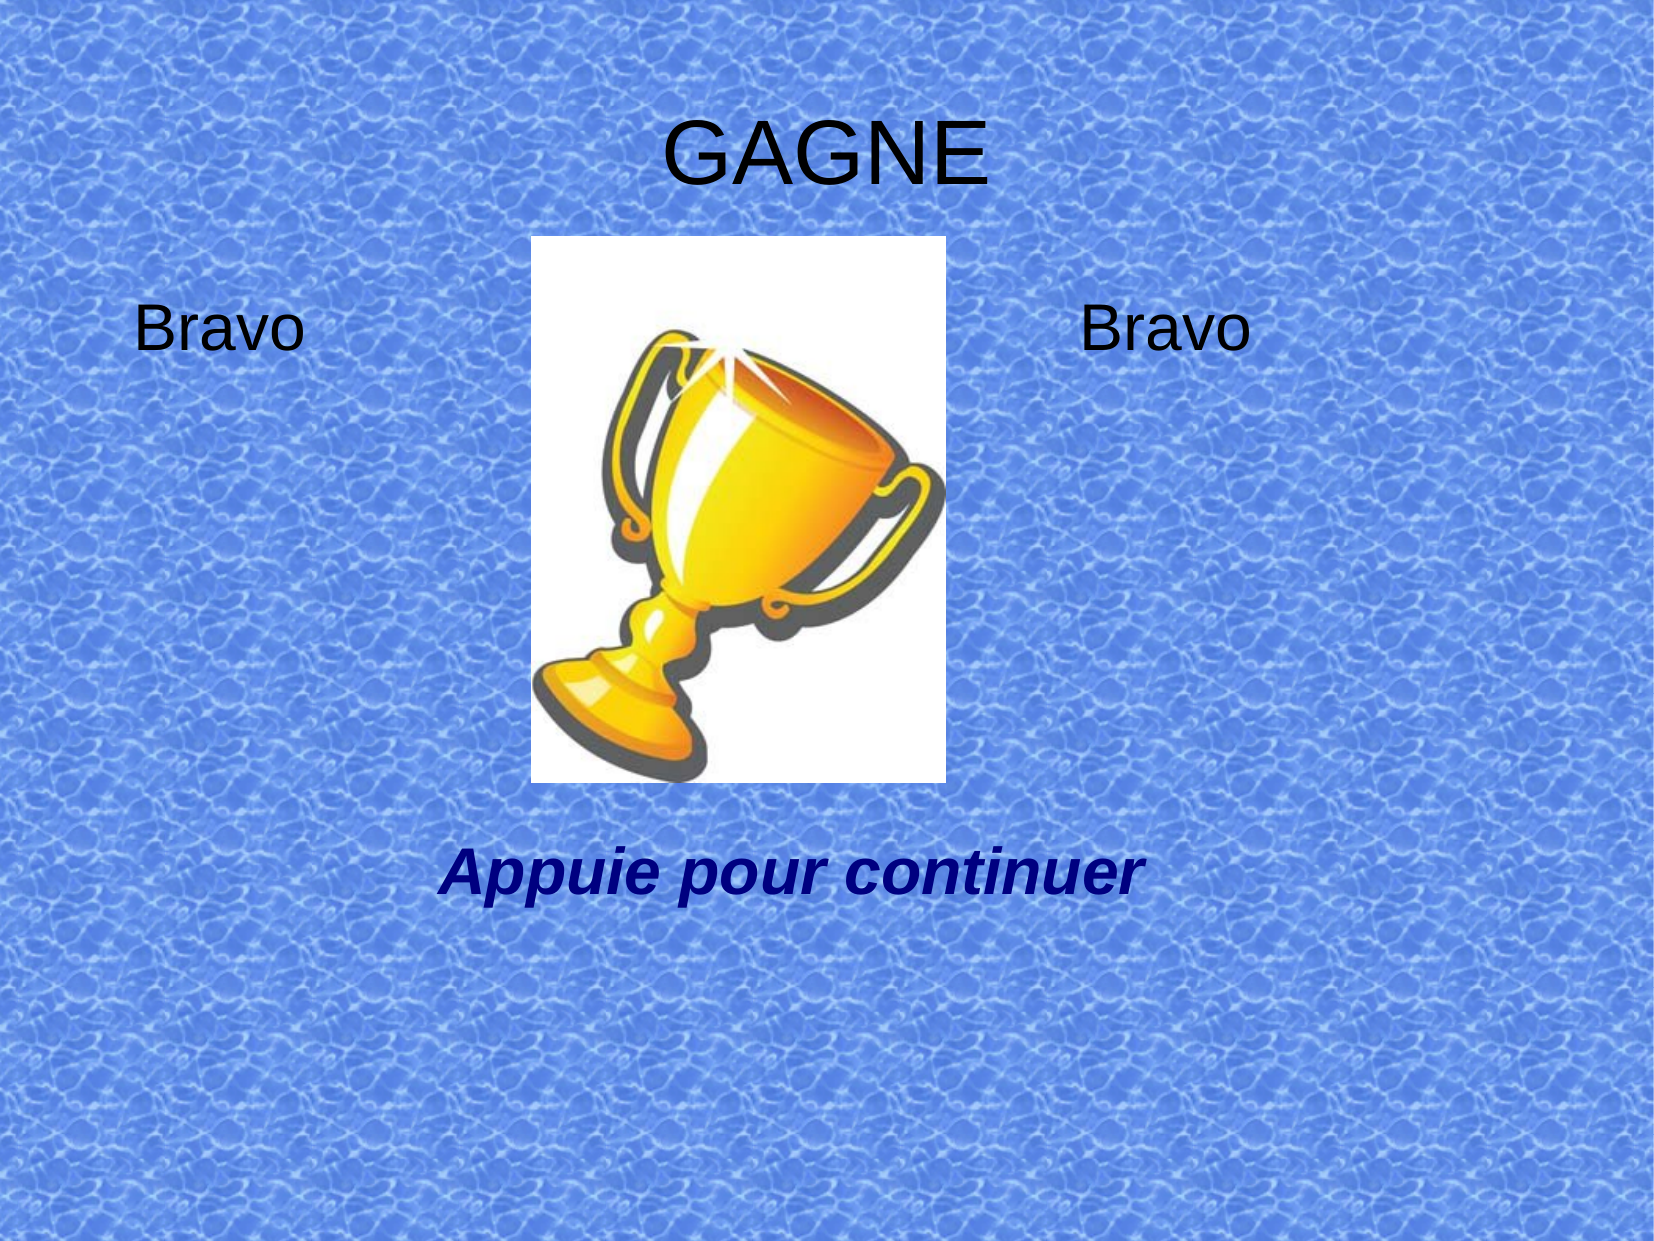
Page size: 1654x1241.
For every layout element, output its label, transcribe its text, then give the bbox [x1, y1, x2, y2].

picture [0, 0, 1654, 1241]
title GAGNE [82, 49, 1571, 257]
list Bravo Bravo Appuie pour continuer [82, 290, 1571, 1010]
